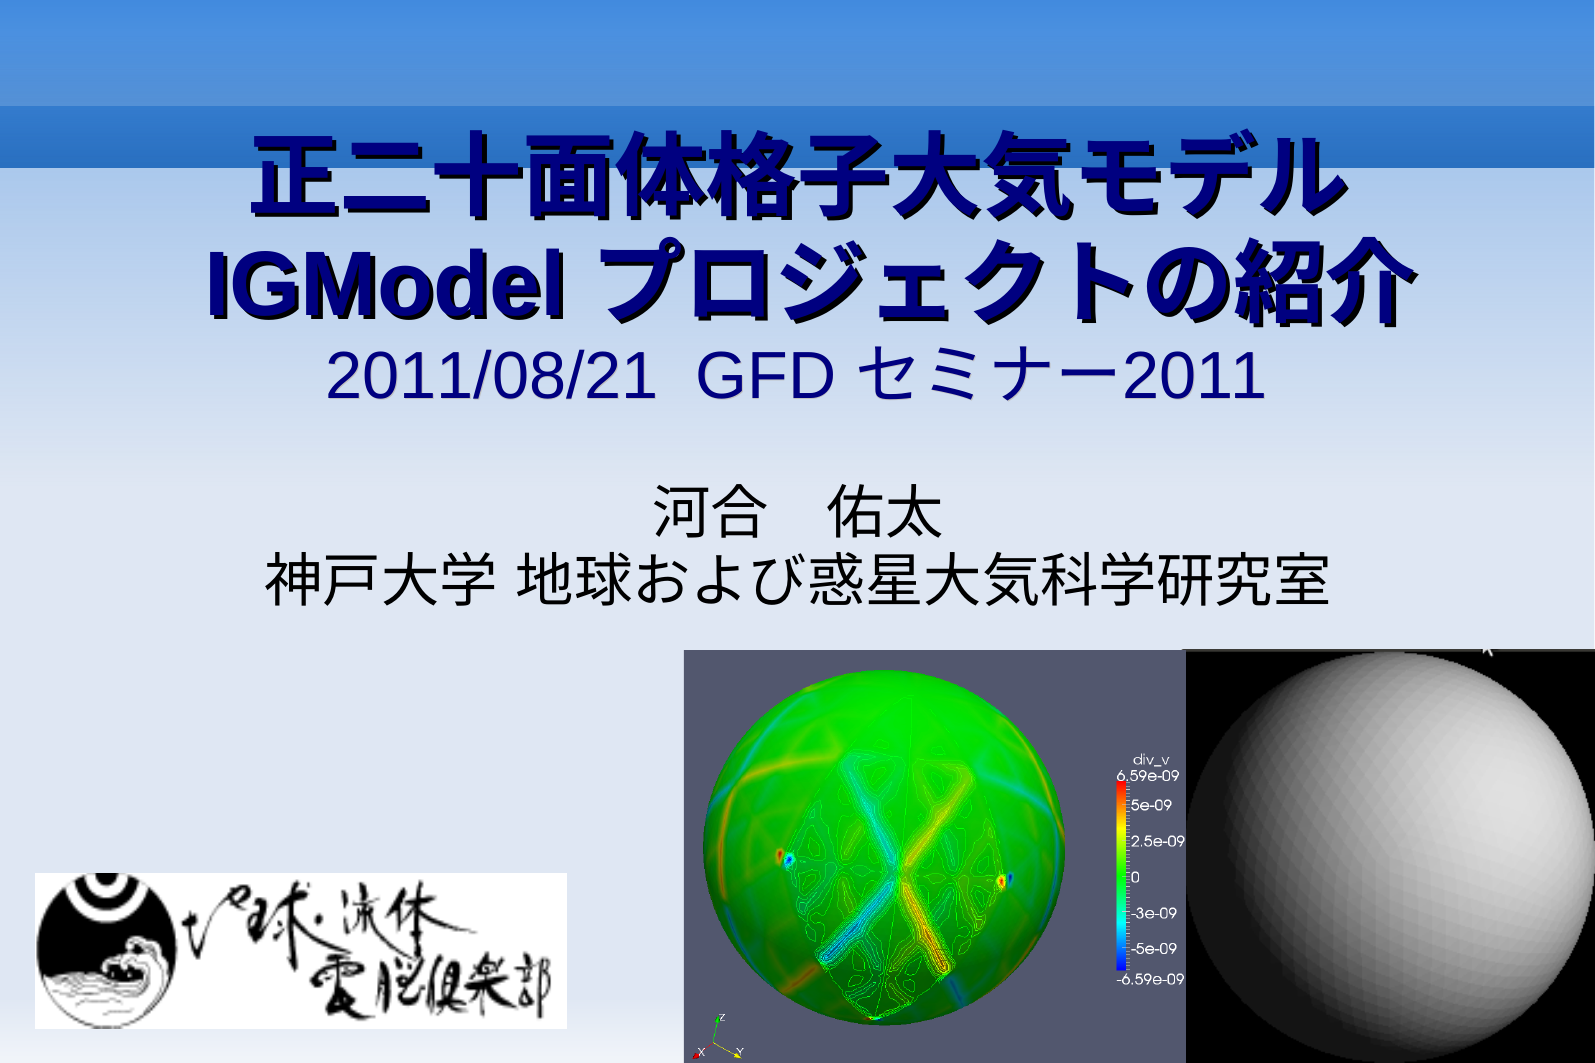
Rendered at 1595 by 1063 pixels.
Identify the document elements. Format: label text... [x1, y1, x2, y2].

picture [0, 0, 1595, 1063]
subtitle 正二十面体格子大気モデル IGModel プロジェクトの紹介 2011/08/21 GFD セミナー2011 河合 佑太 神戸大学 地球および惑星大気科学研究室 [117, 0, 1479, 798]
